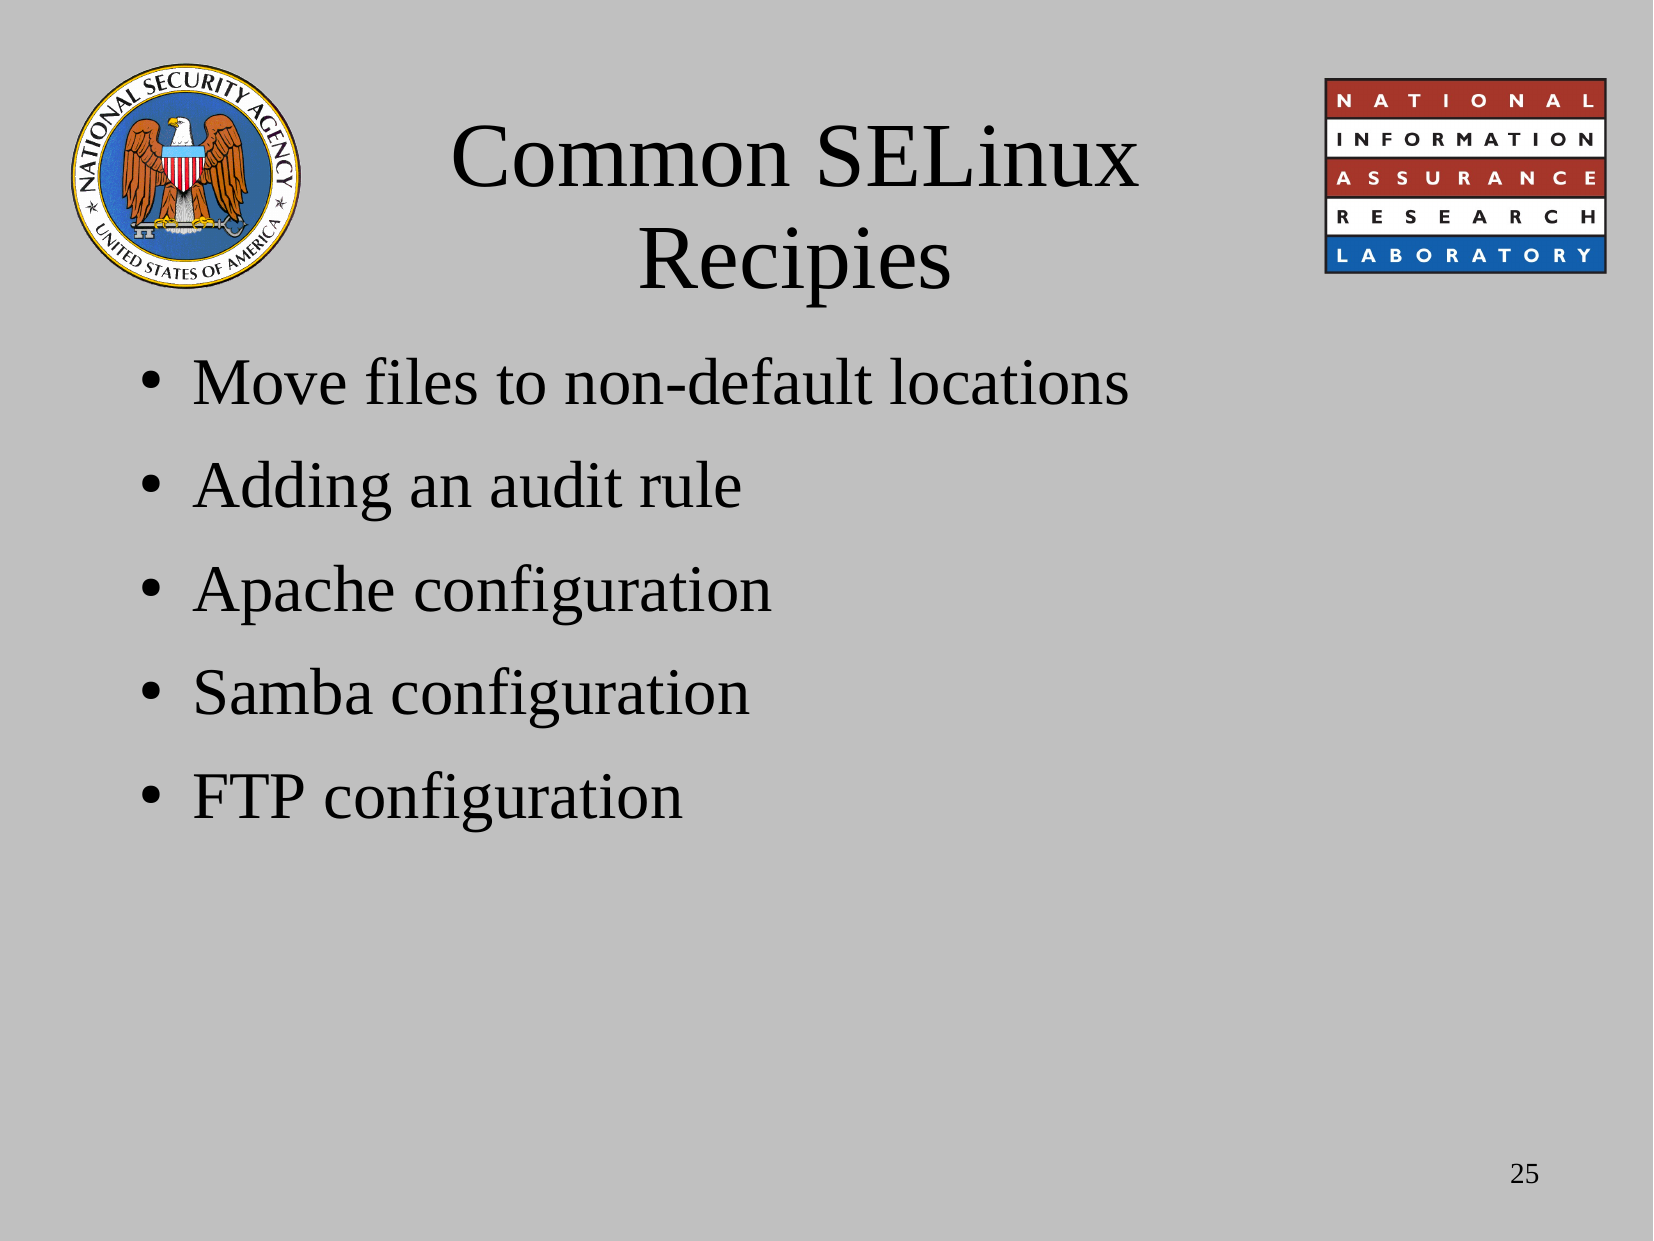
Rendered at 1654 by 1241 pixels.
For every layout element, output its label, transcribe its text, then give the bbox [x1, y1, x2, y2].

picture [1324, 78, 1607, 274]
list Move files to non-default locations Adding an audit rule Apache configuration Samba configuration FTP configuration [121, 344, 1534, 1127]
title Common SELinux Recipies [312, 102, 1279, 311]
picture [69, 61, 303, 291]
